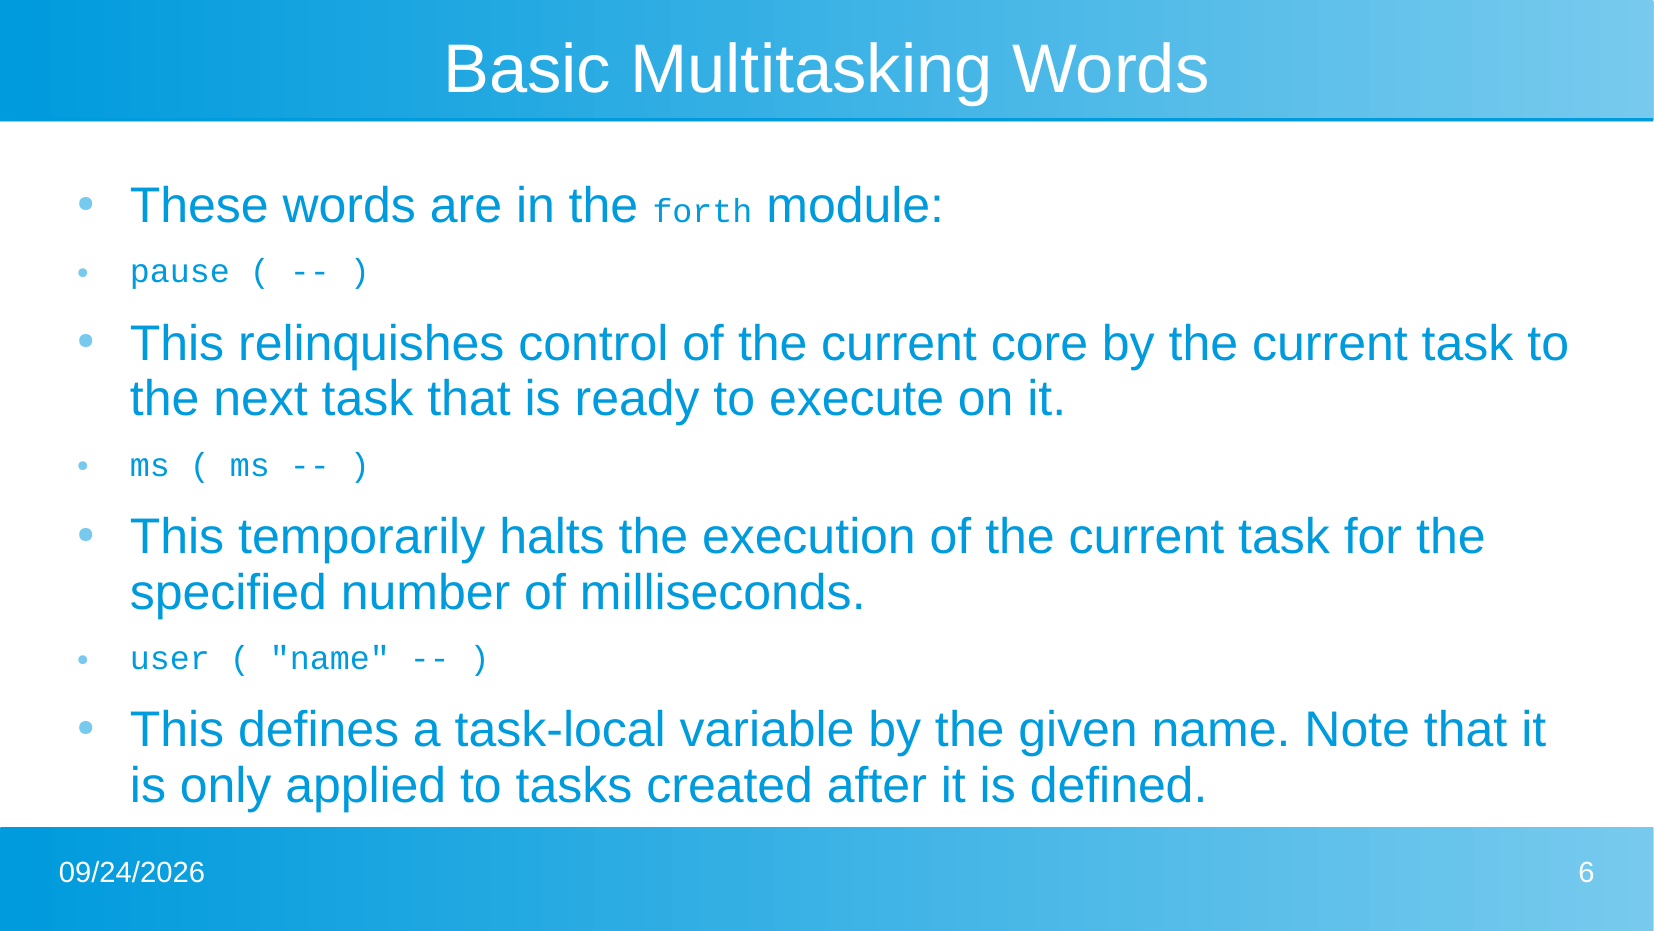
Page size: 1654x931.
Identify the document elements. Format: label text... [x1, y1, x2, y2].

title Basic Multitasking Words [59, 29, 1595, 108]
list These words are in the forth module: pause ( -- ) This relinquishes control of the current core by the current task to the next task that is ready to execute on it. ms ( ms -- ) This temporarily halts the execution of the current task for the specified number of milliseconds. user ( "name" -- ) This defines a task-local variable by the given name. Note that it is only applied to tasks created after it is defined. [59, 177, 1595, 768]
